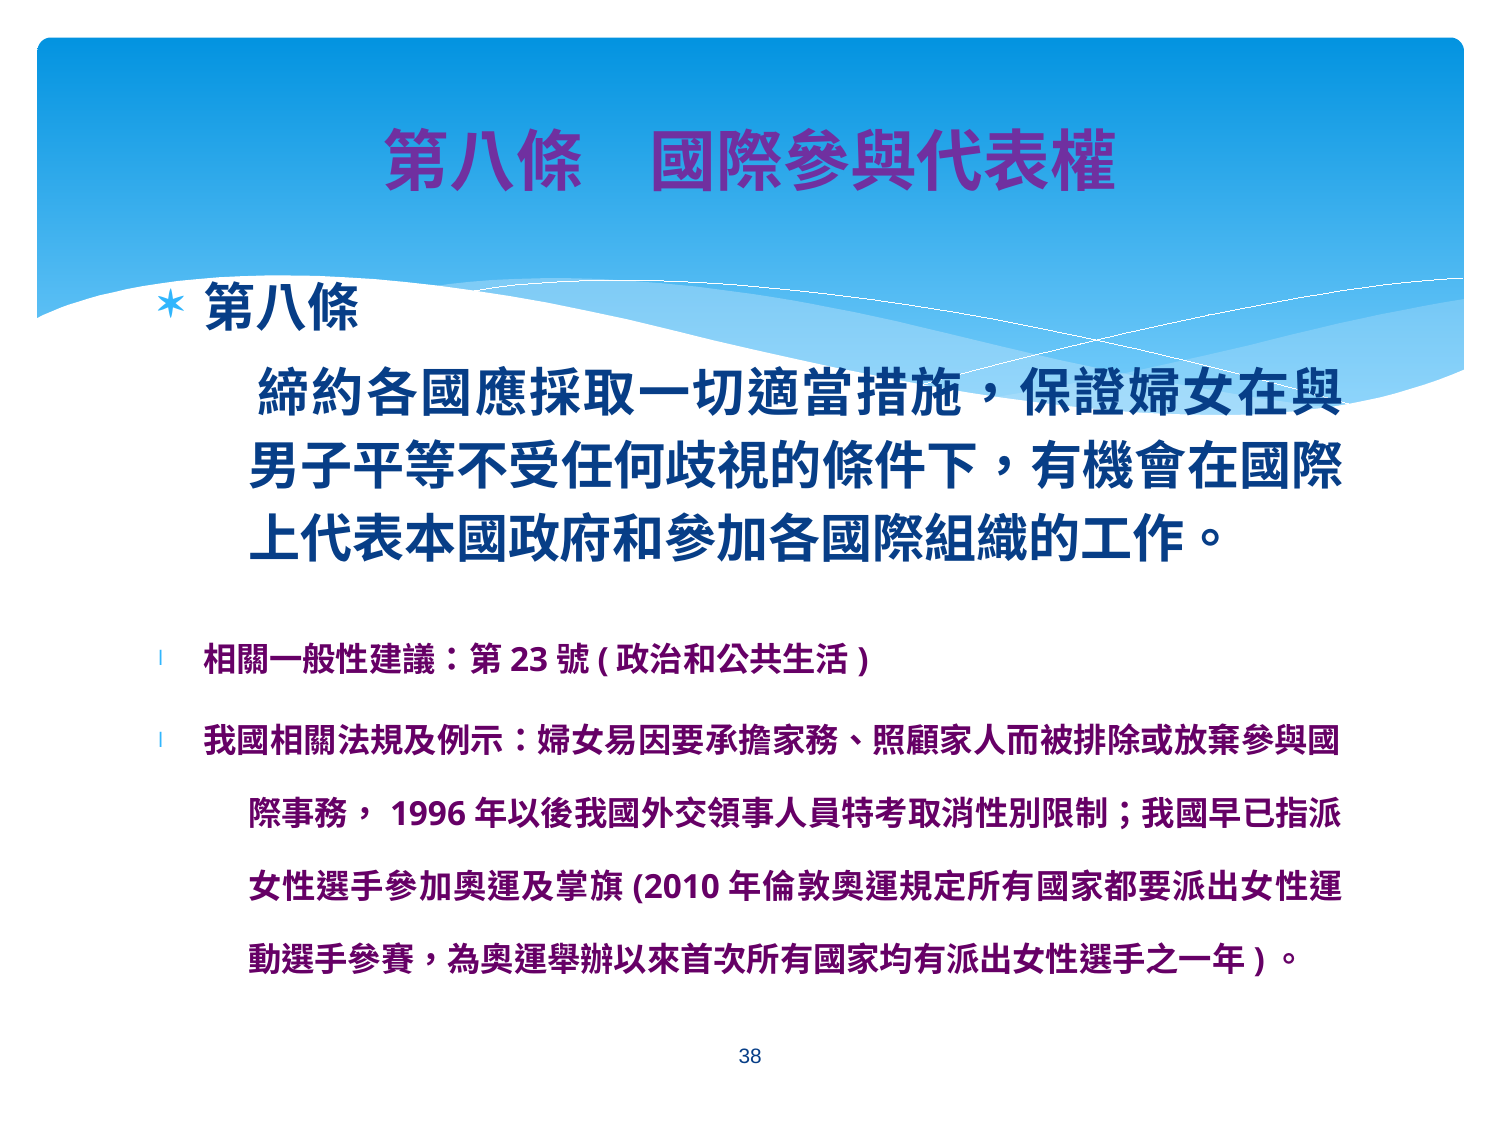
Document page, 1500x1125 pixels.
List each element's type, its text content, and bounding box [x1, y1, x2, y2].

list 第八條 締約各國應採取一切適當措施，保證婦女在與男子平等不受任何歧視的條件下，有機會在國際上代表本國政府和參加各國際組織的工作。 相關一般性建議：第23號(政治和公共生活) 我國相關法規及例示：婦女易因要承擔家務、照顧家人而被排除或放棄參與國際事務，1996年以後我國外交領事人員特考取消性別限制；我國早已指派女性選手參加奧運及掌旗(2010年倫敦奧運規定所有國家都要派出女性運動選手參賽，為奧運舉辦以來首次所有國家均有派出女性選手之一年)。 [143, 278, 1359, 1005]
title 第八條 國際參與代表權 [75, 55, 1426, 262]
text_box 38 [654, 1025, 846, 1086]
